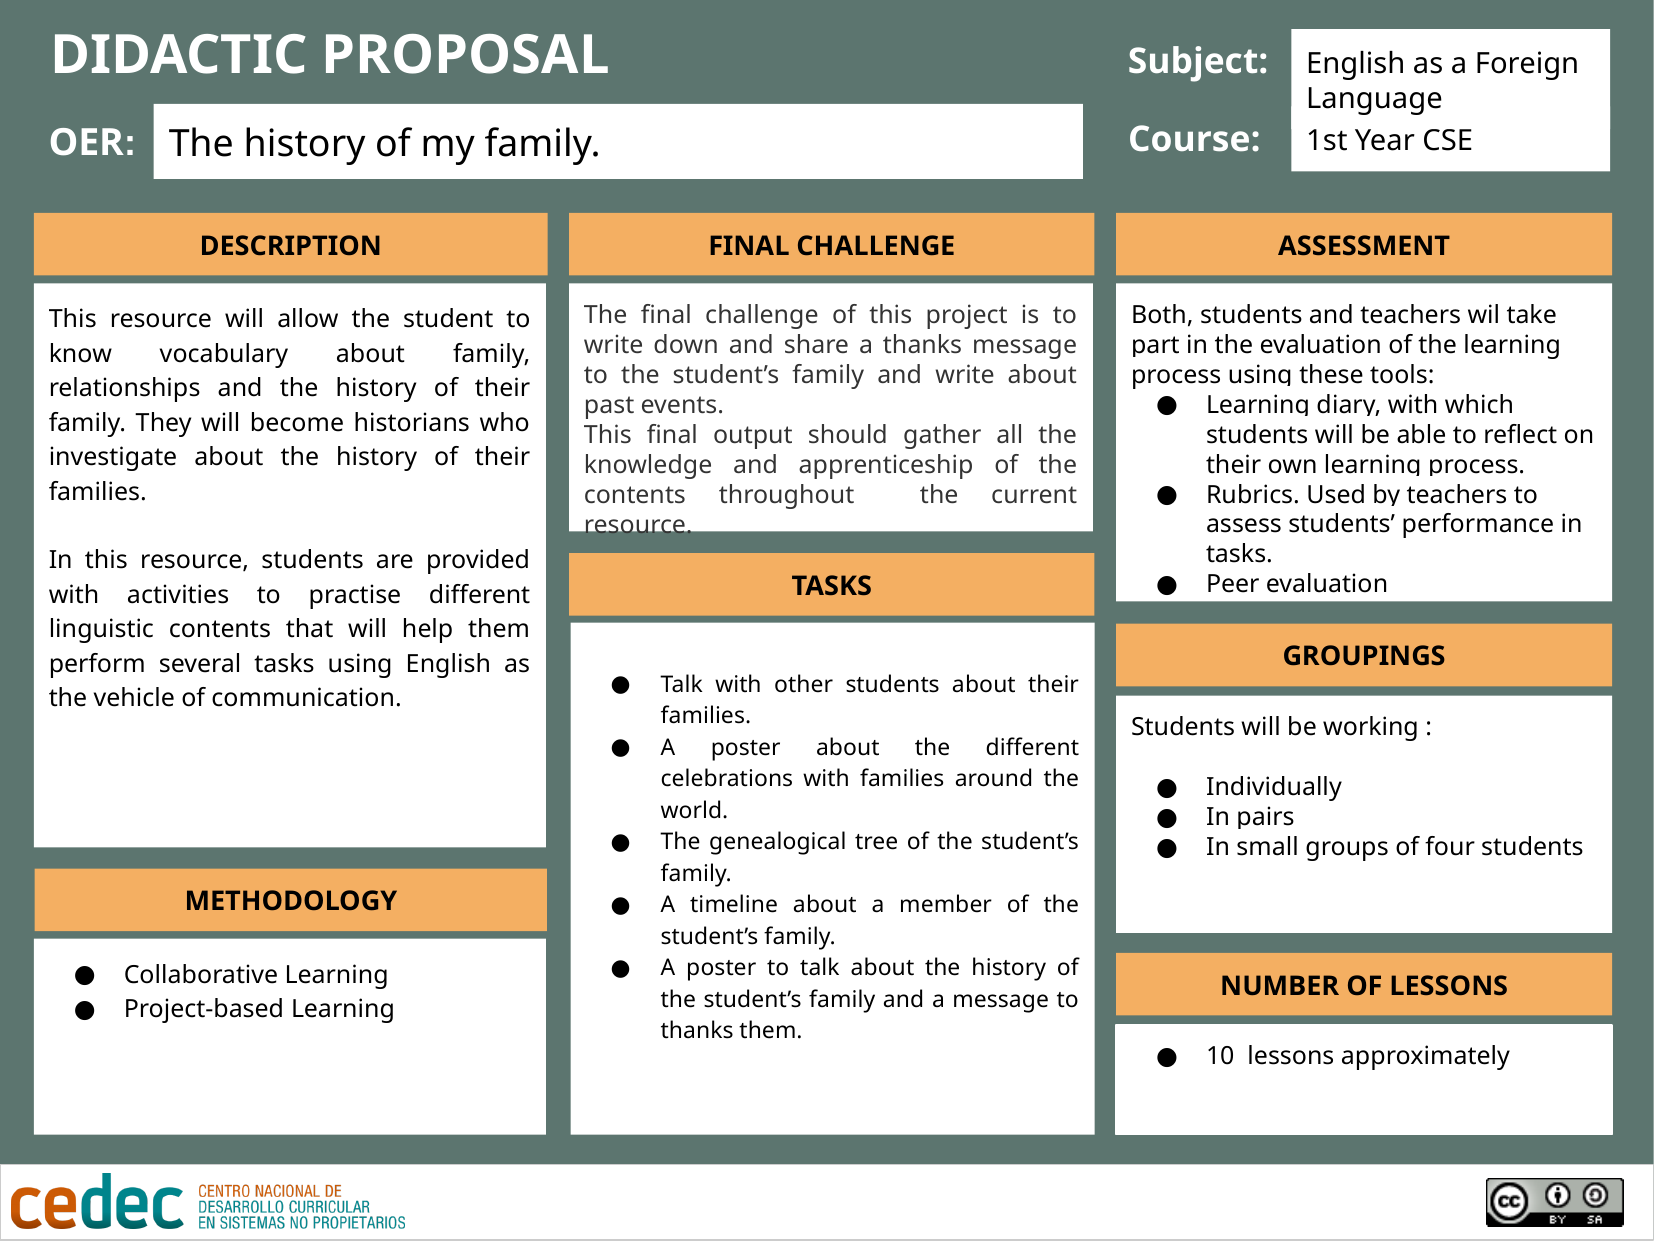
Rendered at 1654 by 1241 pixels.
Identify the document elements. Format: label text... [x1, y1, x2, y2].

text_box NUMBER OF LESSONS [1116, 952, 1613, 1016]
text_box Students will be working : Individually In pairs In small groups of four students [1116, 695, 1613, 933]
text_box 10 lessons approximately [1116, 1024, 1613, 1135]
text_box Course: [1113, 109, 1303, 173]
text_box GROUPINGS [1116, 623, 1613, 687]
picture [1486, 1178, 1624, 1227]
text_box [0, 1164, 1654, 1241]
text_box METHODOLOGY [34, 868, 547, 932]
text_box DIDACTIC PROPOSAL [35, 11, 1028, 110]
text_box Collaborative Learning Project-based Learning [33, 938, 546, 1135]
text_box The history of my family. [153, 103, 1083, 179]
text_box FINAL CHALLENGE [569, 212, 1095, 276]
text_box TASKS [569, 553, 1095, 616]
text_box This resource will allow the student to know vocabulary about family, relationships and the history of their family. They will become historians who investigate about the history of their families. In this resource, students are provided with activities to practise different linguistic contents that will help them perform several tasks using English as the vehicle of communication. [33, 283, 546, 848]
text_box Talk with other students about their families. A poster about the different celebrations with families around the world. The genealogical tree of the student’s family. A timeline about a member of the student’s family. A poster to talk about the history of the student’s family and a message to thanks them. [570, 622, 1095, 1135]
text_box 1st Year CSE [1291, 130, 1611, 172]
text_box Both, students and teachers wil take part in the evaluation of the learning process using these tools: Learning diary, with which students will be able to reflect on their own learning process. Rubrics. Used by teachers to assess students’ performance in tasks. Peer evaluation [1116, 283, 1613, 602]
text_box English as a Foreign Language [1291, 29, 1611, 130]
text_box ASSESSMENT [1116, 212, 1613, 276]
picture [11, 1173, 405, 1229]
text_box OER: [33, 110, 153, 174]
text_box Subject: [1113, 30, 1291, 94]
text_box DESCRIPTION [33, 212, 548, 276]
text_box The final challenge of this project is to write down and share a thanks message to the student’s family and write about past events. This final output should gather all the knowledge and apprenticeship of the contents throughout the current resource. [569, 283, 1093, 532]
